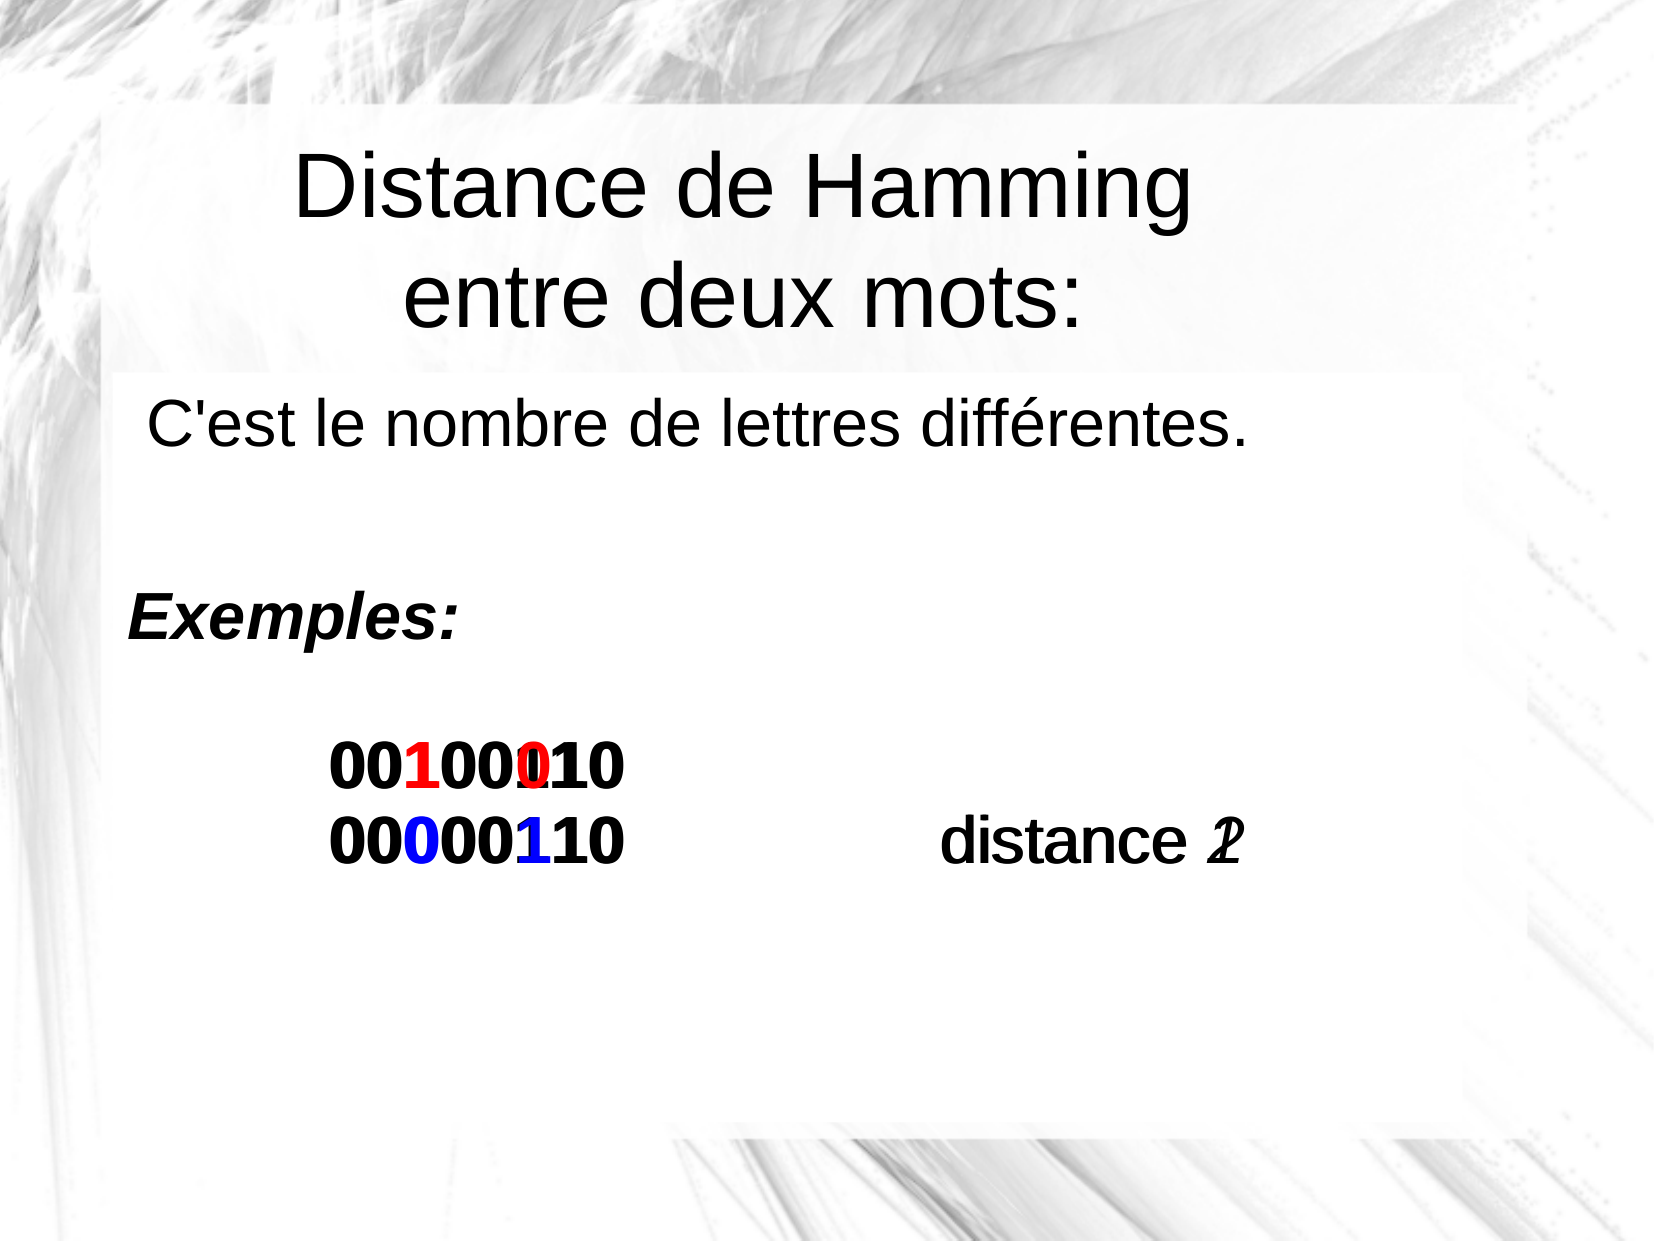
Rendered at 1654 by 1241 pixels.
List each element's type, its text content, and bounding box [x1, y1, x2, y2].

picture [0, 0, 1654, 1241]
list C'est le nombre de lettres différentes. Exemples: [112, 372, 1463, 1123]
text_box 00100010 00000110 distance 2 [273, 720, 1394, 885]
title Distance de Hamming entre deux mots: [213, 118, 1276, 354]
